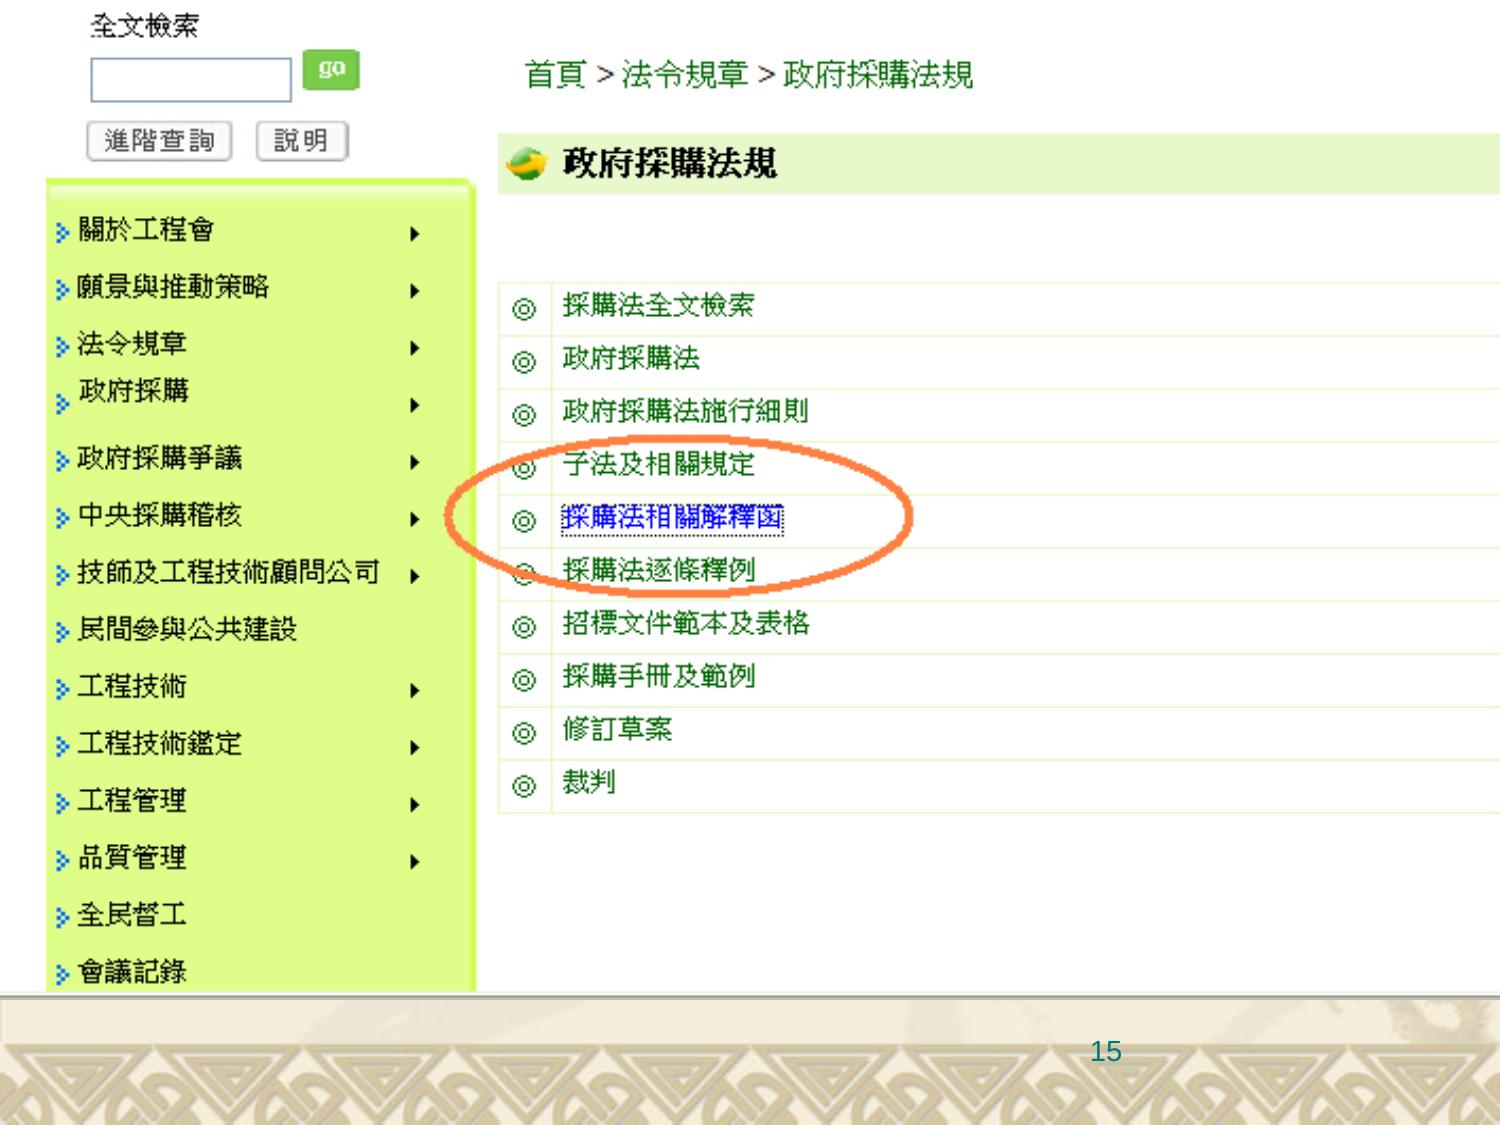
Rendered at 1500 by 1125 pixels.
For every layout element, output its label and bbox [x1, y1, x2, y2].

picture [0, 0, 1500, 1000]
text_box [1074, 1024, 1451, 1103]
